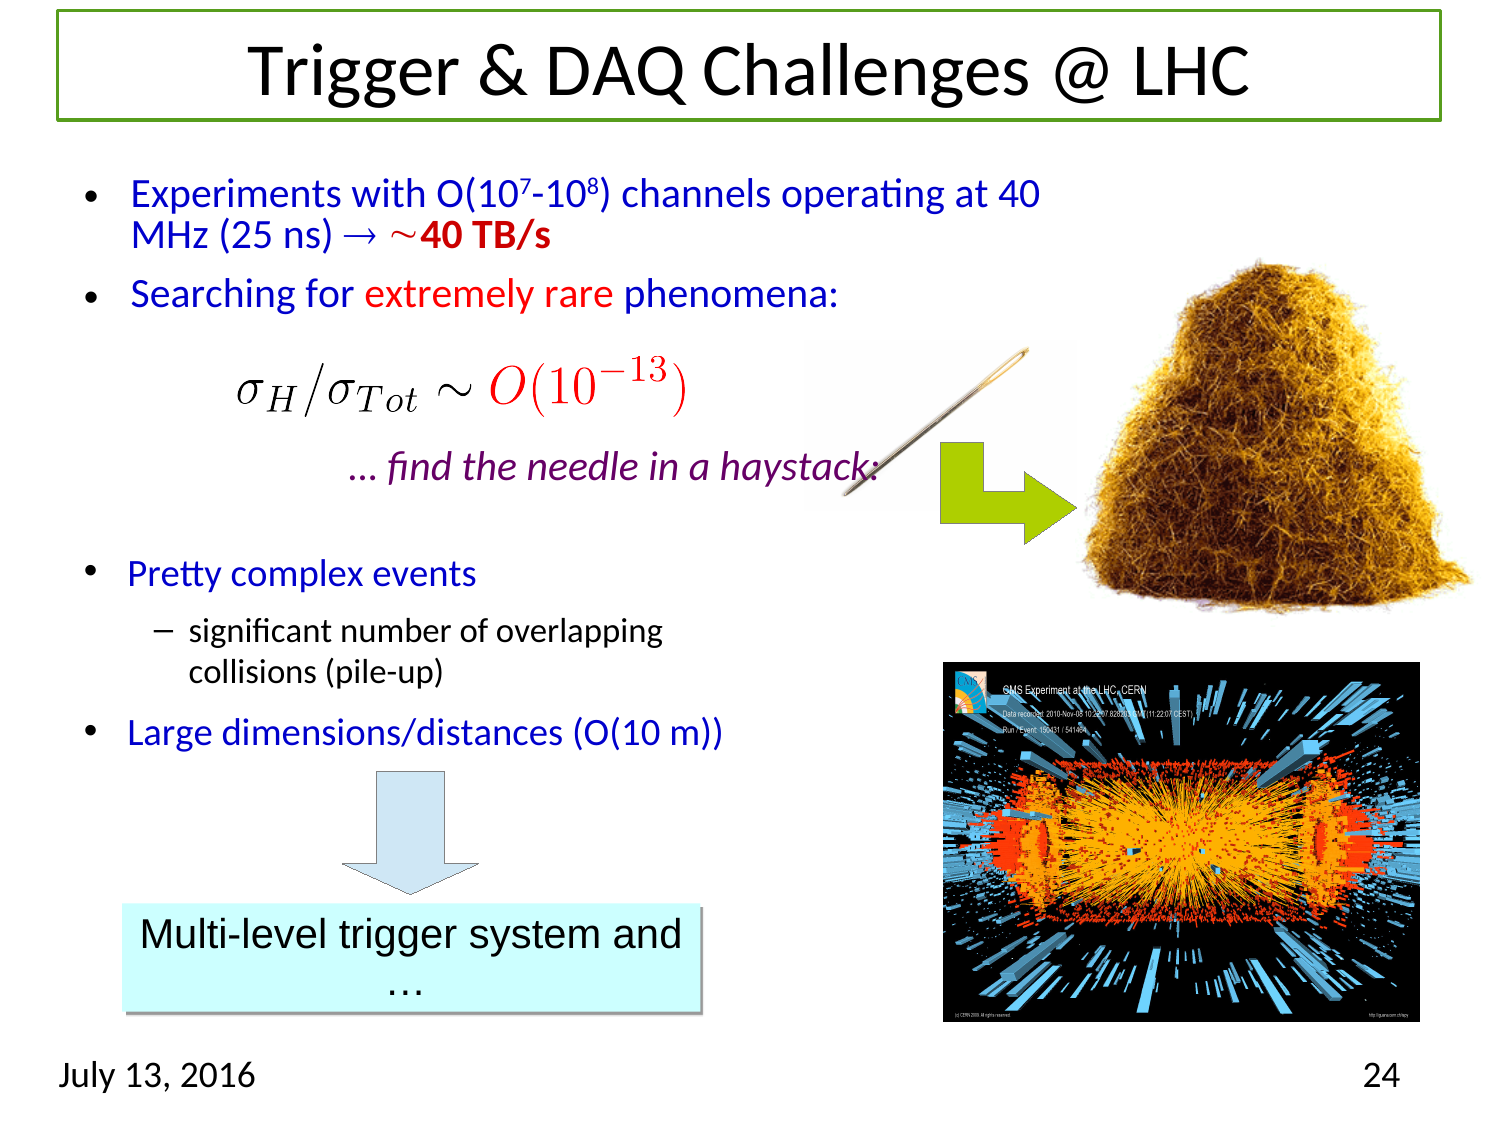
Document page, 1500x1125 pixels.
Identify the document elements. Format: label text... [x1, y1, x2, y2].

title Trigger & DAQ Challenges @ LHC [57, 10, 1441, 121]
picture [235, 356, 690, 417]
list … find the needle in a haystack: [287, 441, 915, 501]
list Experiments with O(107-108) channels operating at 40 MHz (25 ns)  ~40 TB/s Searching for extremely rare phenomena: [69, 167, 1126, 351]
picture [943, 662, 1420, 1022]
picture [804, 249, 1484, 627]
text_box [940, 442, 1077, 545]
text_box Multi-level trigger system and … [122, 903, 701, 1012]
list Pretty complex events significant number of overlapping collisions (pile-up) Large dimensions/distances (O(10 m)) [69, 539, 777, 766]
text_box [342, 771, 479, 895]
